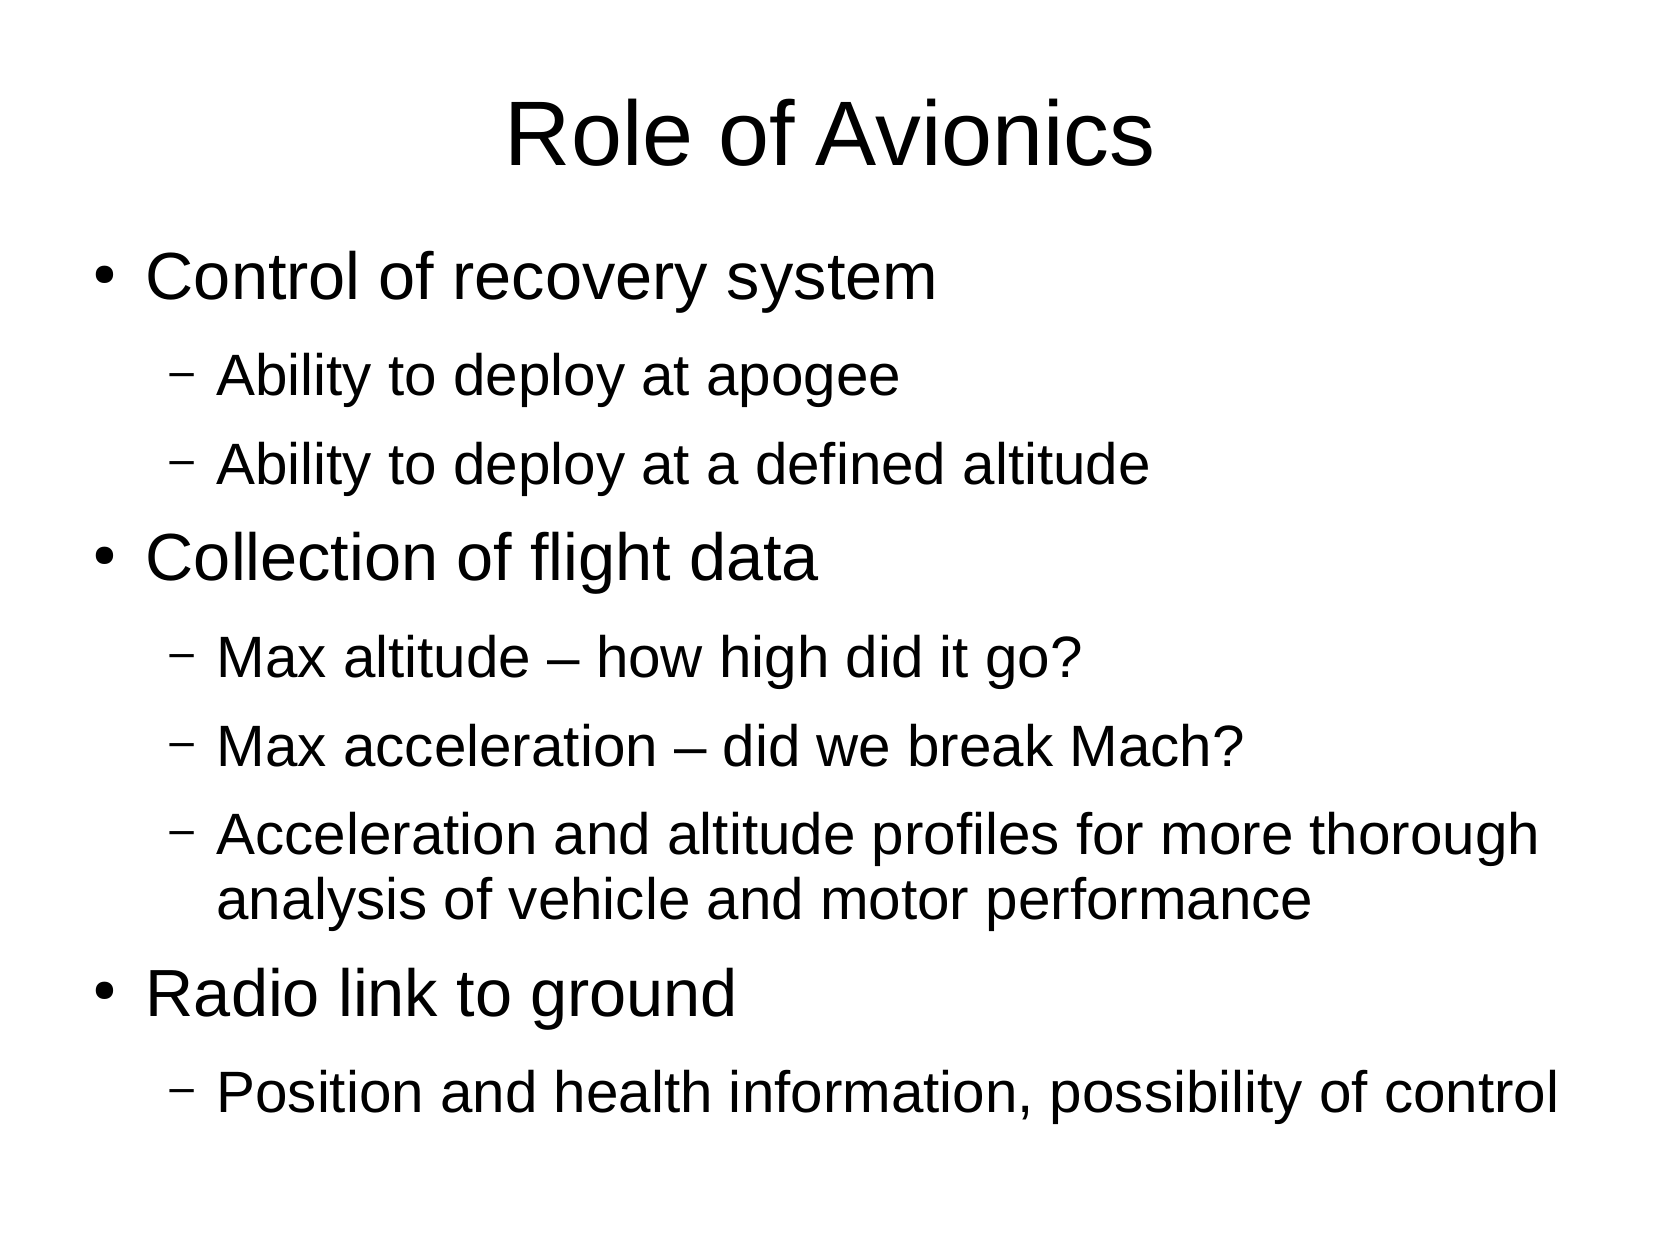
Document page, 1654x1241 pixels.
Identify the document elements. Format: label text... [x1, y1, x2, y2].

title Role of Avionics [86, 37, 1576, 230]
list Control of recovery system Ability to deploy at apogee Ability to deploy at a defined altitude Collection of flight data Max altitude – how high did it go? Max acceleration – did we break Mach? Acceleration and altitude profiles for more thorough analysis of vehicle and motor performance Radio link to ground Position and health information, possibility of control [75, 238, 1564, 1126]
